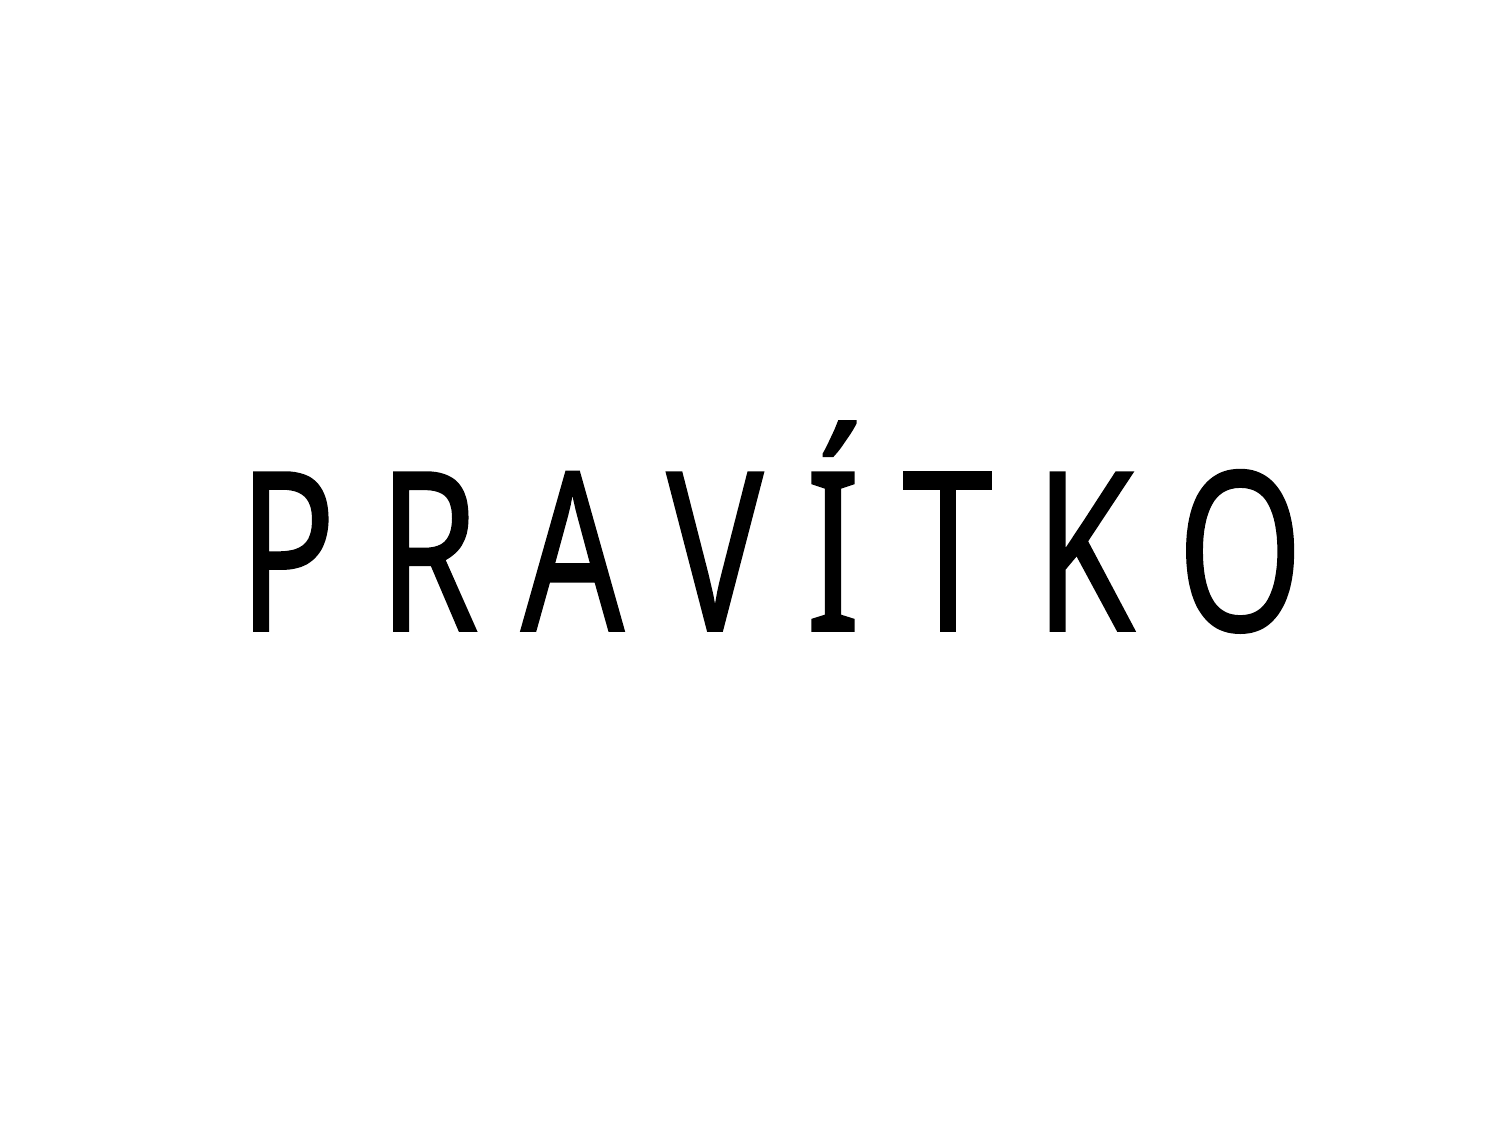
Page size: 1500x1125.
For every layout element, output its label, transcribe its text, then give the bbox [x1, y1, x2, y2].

text_box P R A V Í T K O [823, 420, 856, 457]
text_box P R A V Í T K O [1186, 469, 1294, 634]
text_box P R A V Í T K O [904, 471, 991, 632]
text_box P R A V Í T K O [1050, 472, 1135, 632]
text_box P R A V Í T K O [666, 472, 764, 632]
text_box P R A V Í T K O [253, 472, 328, 632]
text_box P R A V Í T K O [520, 471, 625, 632]
text_box P R A V Í T K O [393, 472, 477, 632]
text_box P R A V Í T K O [812, 472, 854, 632]
